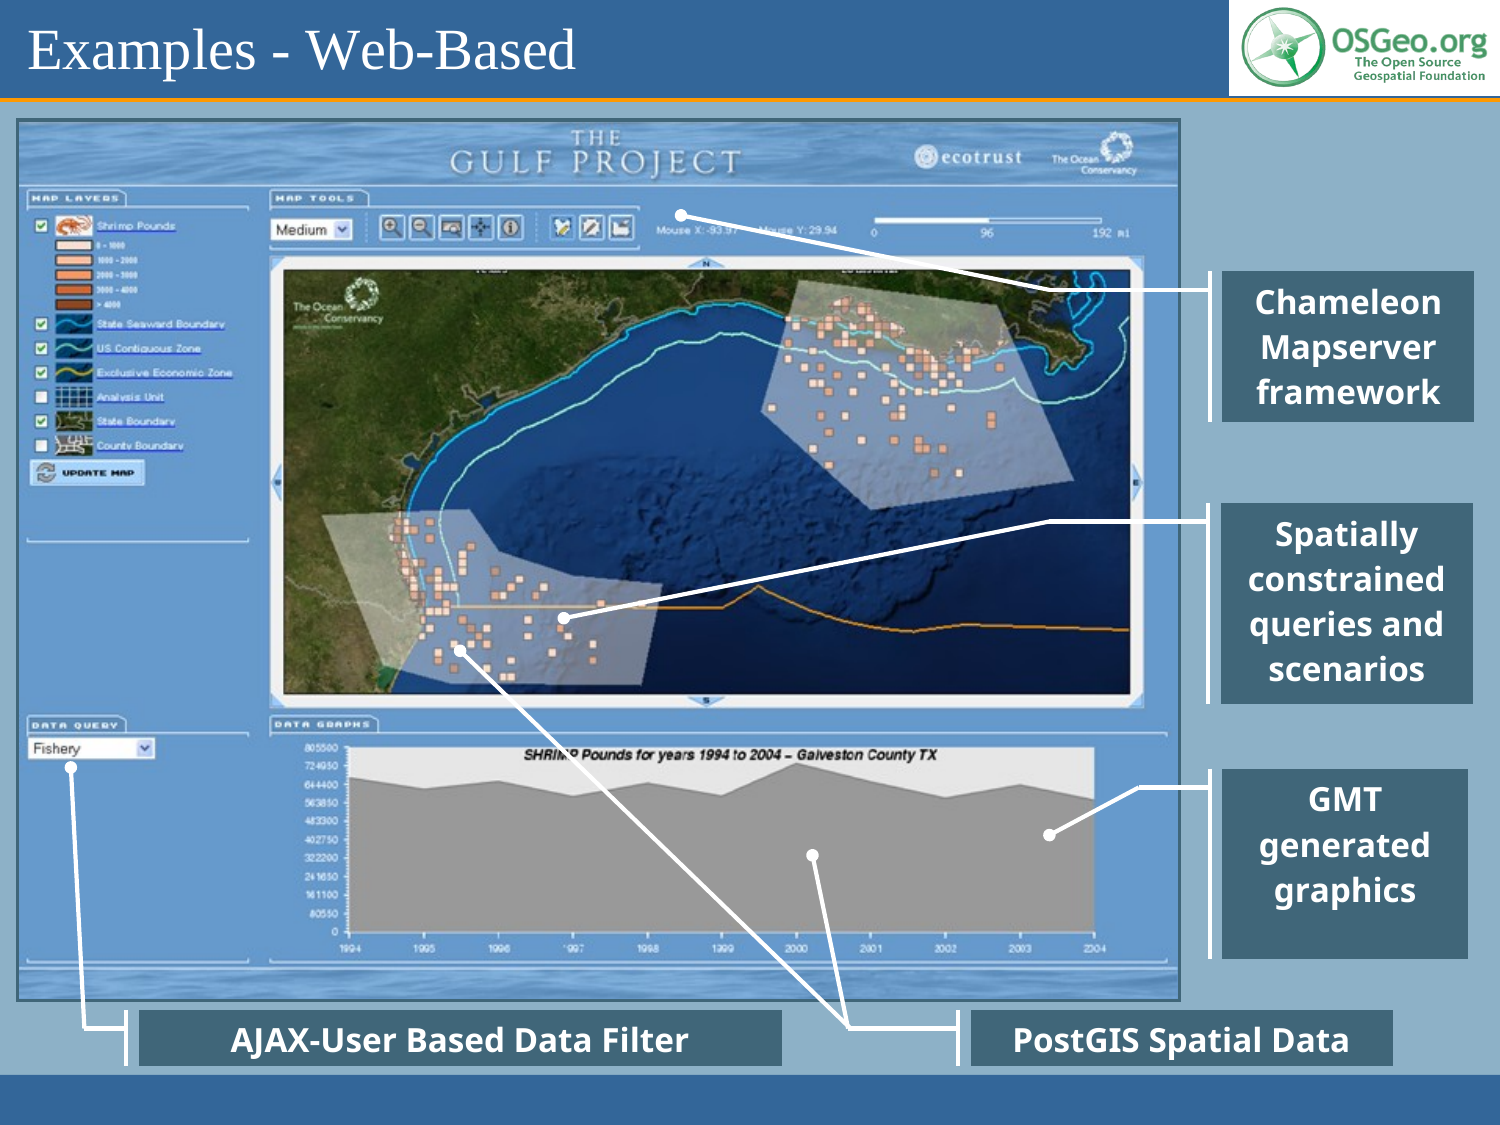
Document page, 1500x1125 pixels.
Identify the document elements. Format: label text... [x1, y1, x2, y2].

picture [19, 121, 1179, 1000]
text_box PostGIS Spatial Data [971, 1010, 1393, 1066]
text_box AJAX-User Based Data Filter [139, 1010, 782, 1066]
picture [1228, 0, 1500, 97]
title Examples - Web-Based [12, 0, 1138, 100]
text_box Spatially constrained queries and scenarios [1221, 503, 1473, 704]
text_box Chameleon Mapserver framework [1222, 271, 1474, 422]
text_box GMT generated graphics [1222, 769, 1468, 959]
